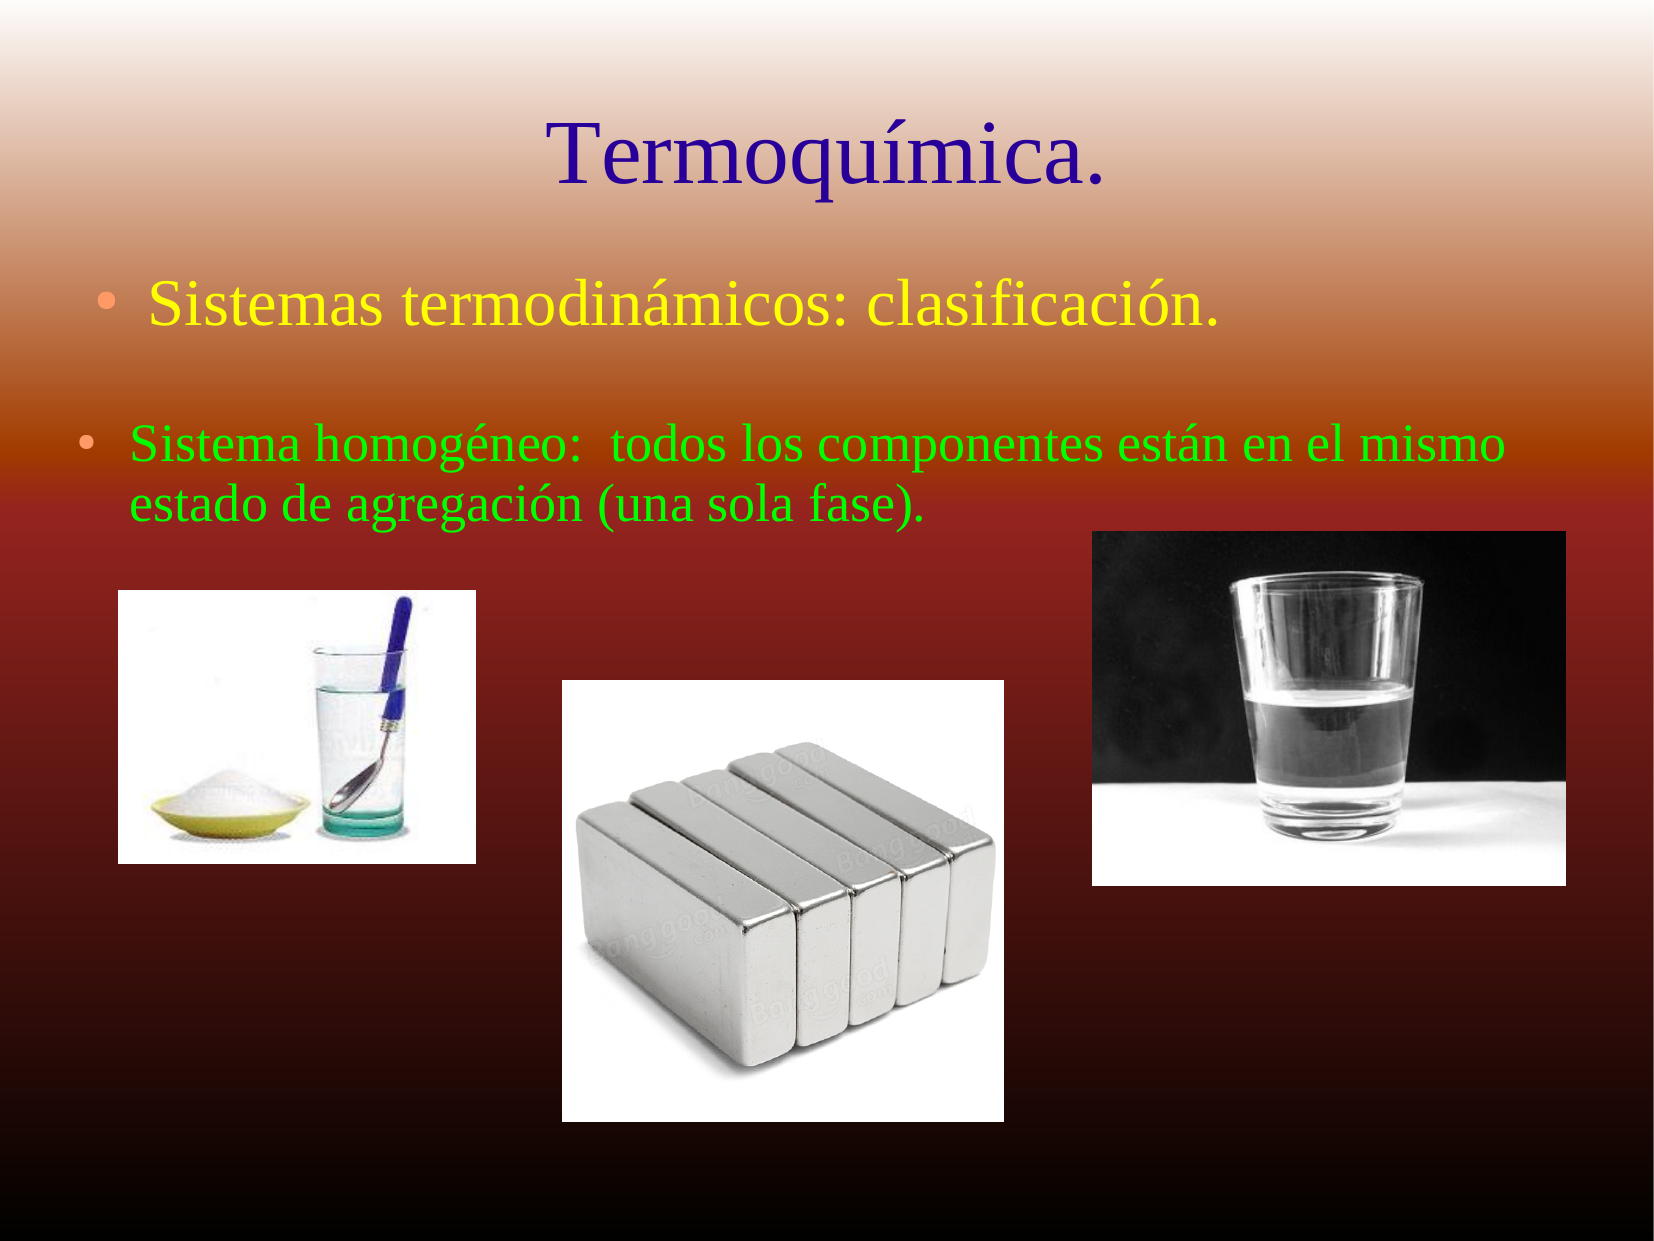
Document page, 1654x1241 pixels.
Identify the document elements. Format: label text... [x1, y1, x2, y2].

picture [0, 0, 1654, 1241]
title Termoquímica. [82, 49, 1571, 257]
text_box Sistema homogéneo: todos los componentes están en el mismo estado de agregación (una sola fase). [59, 413, 1625, 655]
list Sistemas termodinámicos: clasificación. [76, 265, 1506, 384]
